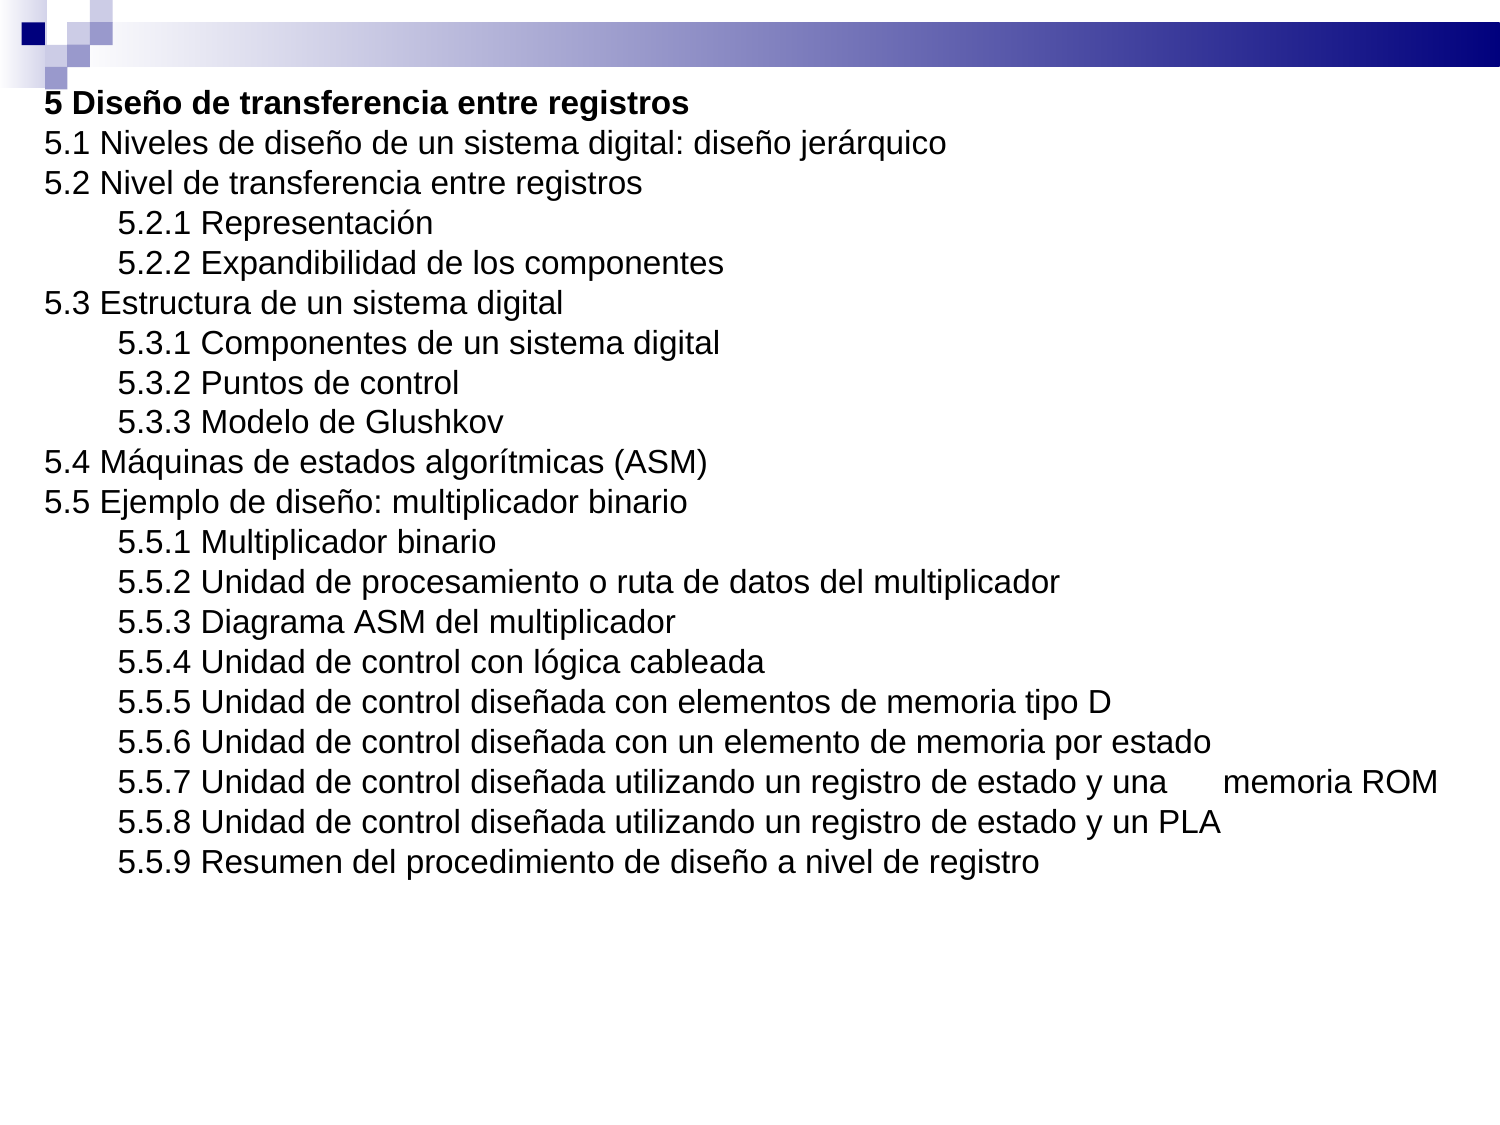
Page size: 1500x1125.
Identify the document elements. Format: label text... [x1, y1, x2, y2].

text_box 5 Diseño de transferencia entre registros 5.1 Niveles de diseño de un sistema digital: diseño jerárquico 5.2 Nivel de transferencia entre registros 5.2.1 Representación 5.2.2 Expandibilidad de los componentes 5.3 Estructura de un sistema digital 5.3.1 Componentes de un sistema digital 5.3.2 Puntos de control 5.3.3 Modelo de Glushkov 5.4 Máquinas de estados algorítmicas (ASM)‏ 5.5 Ejemplo de diseño: multiplicador binario 5.5.1 Multiplicador binario 5.5.2 Unidad de procesamiento o ruta de datos del multiplicador 5.5.3 Diagrama ASM del multiplicador 5.5.4 Unidad de control con lógica cableada 5.5.5 Unidad de control diseñada con elementos de memoria tipo D 5.5.6 Unidad de control diseñada con un elemento de memoria por estado 5.5.7 Unidad de control diseñada utilizando un registro de estado y una memoria ROM 5.5.8 Unidad de control diseñada utilizando un registro de estado y un PLA 5.5.9 Resumen del procedimiento de diseño a nivel de registro [29, 73, 1459, 1018]
